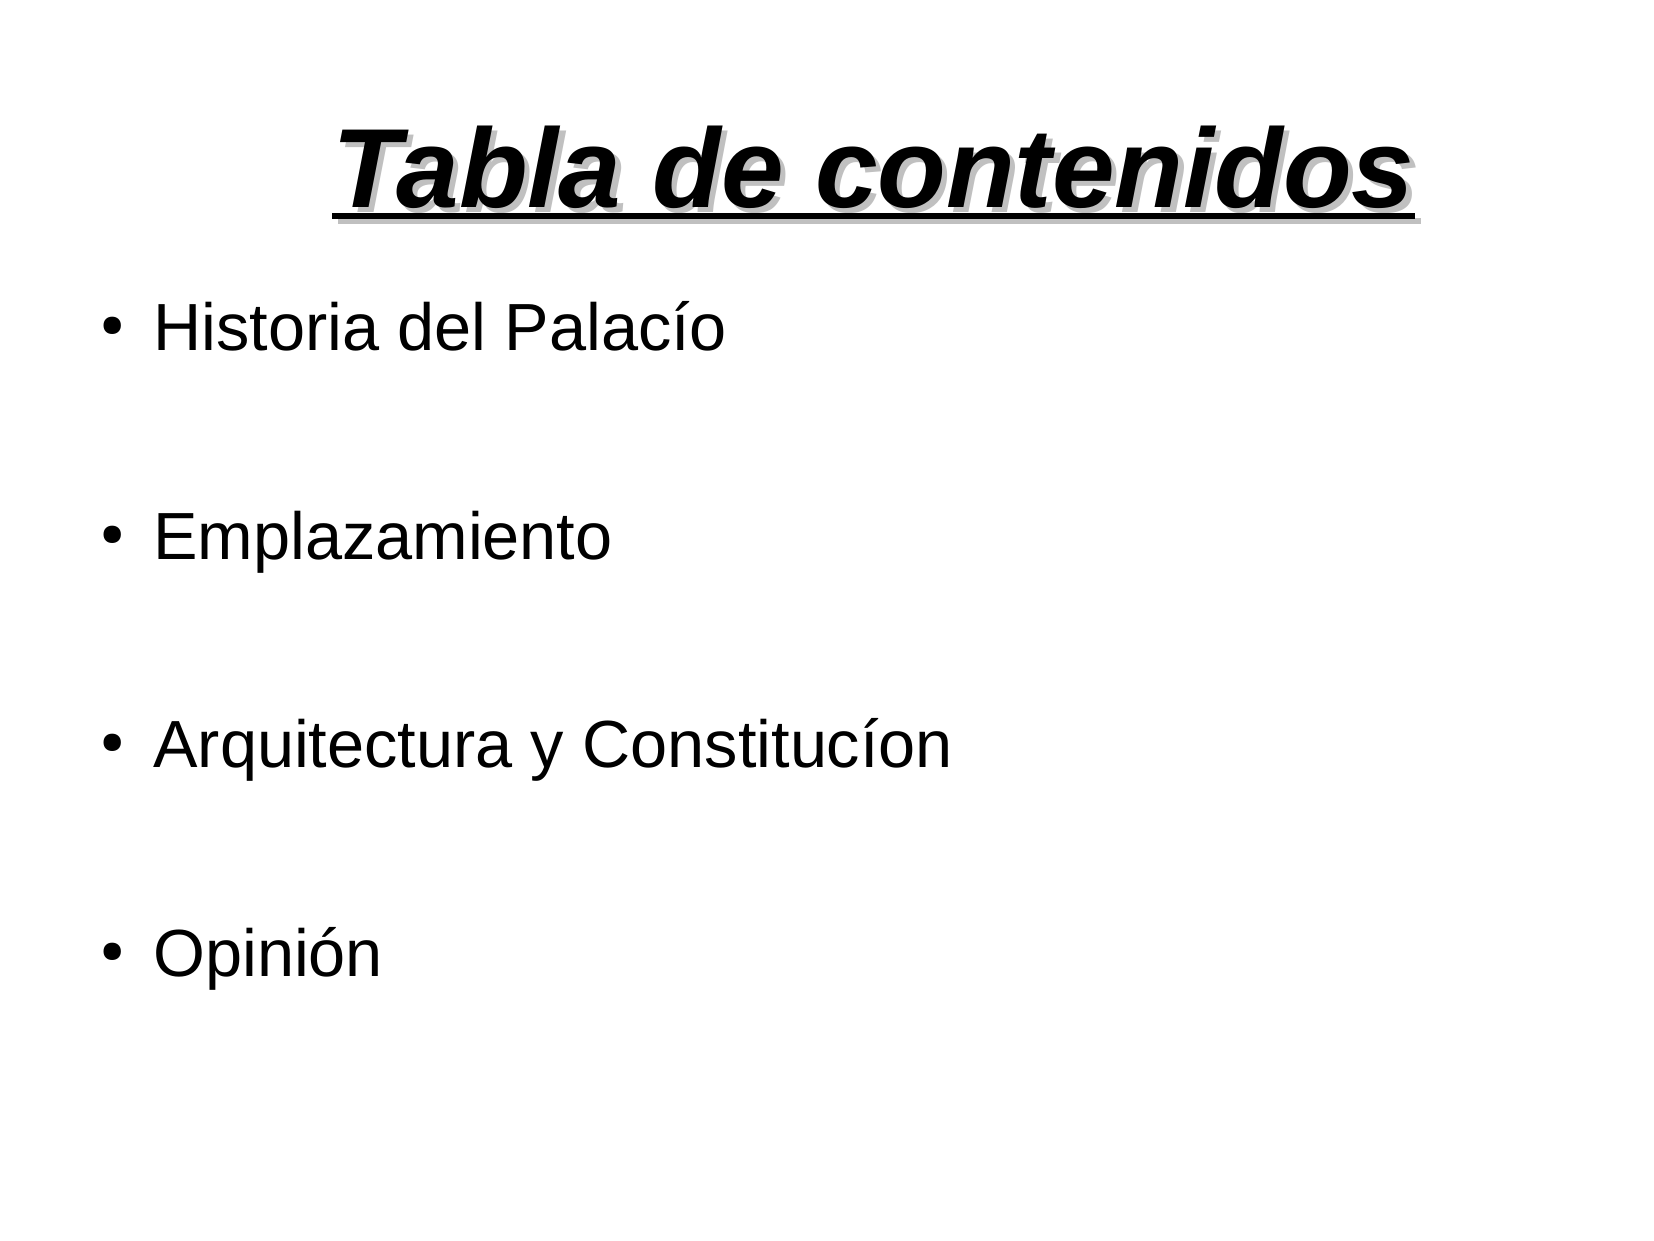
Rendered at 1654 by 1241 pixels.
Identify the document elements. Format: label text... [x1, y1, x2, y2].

list Historia del Palacío Emplazamiento Arquitectura y Constitucíon Opinión [82, 290, 1571, 1010]
title Tabla de contenidos [129, 64, 1619, 272]
